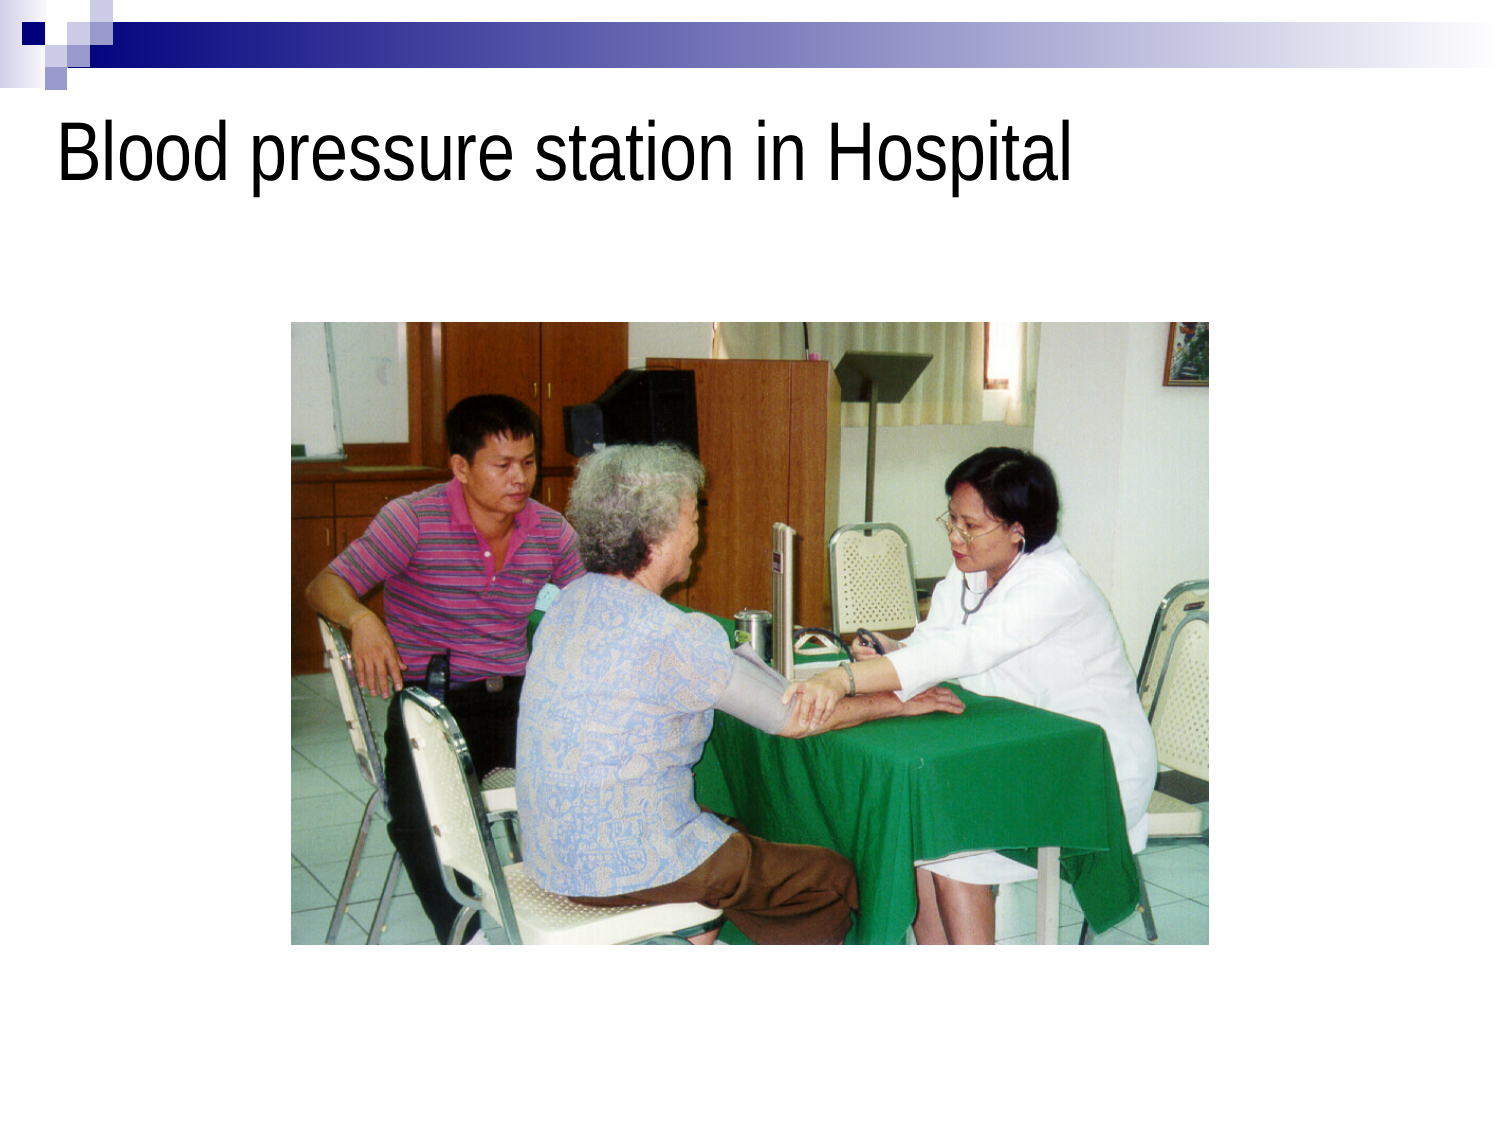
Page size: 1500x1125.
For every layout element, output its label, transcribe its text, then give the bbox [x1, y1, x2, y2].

picture [291, 322, 1209, 945]
title Blood pressure station in Hospital [41, 75, 1459, 221]
